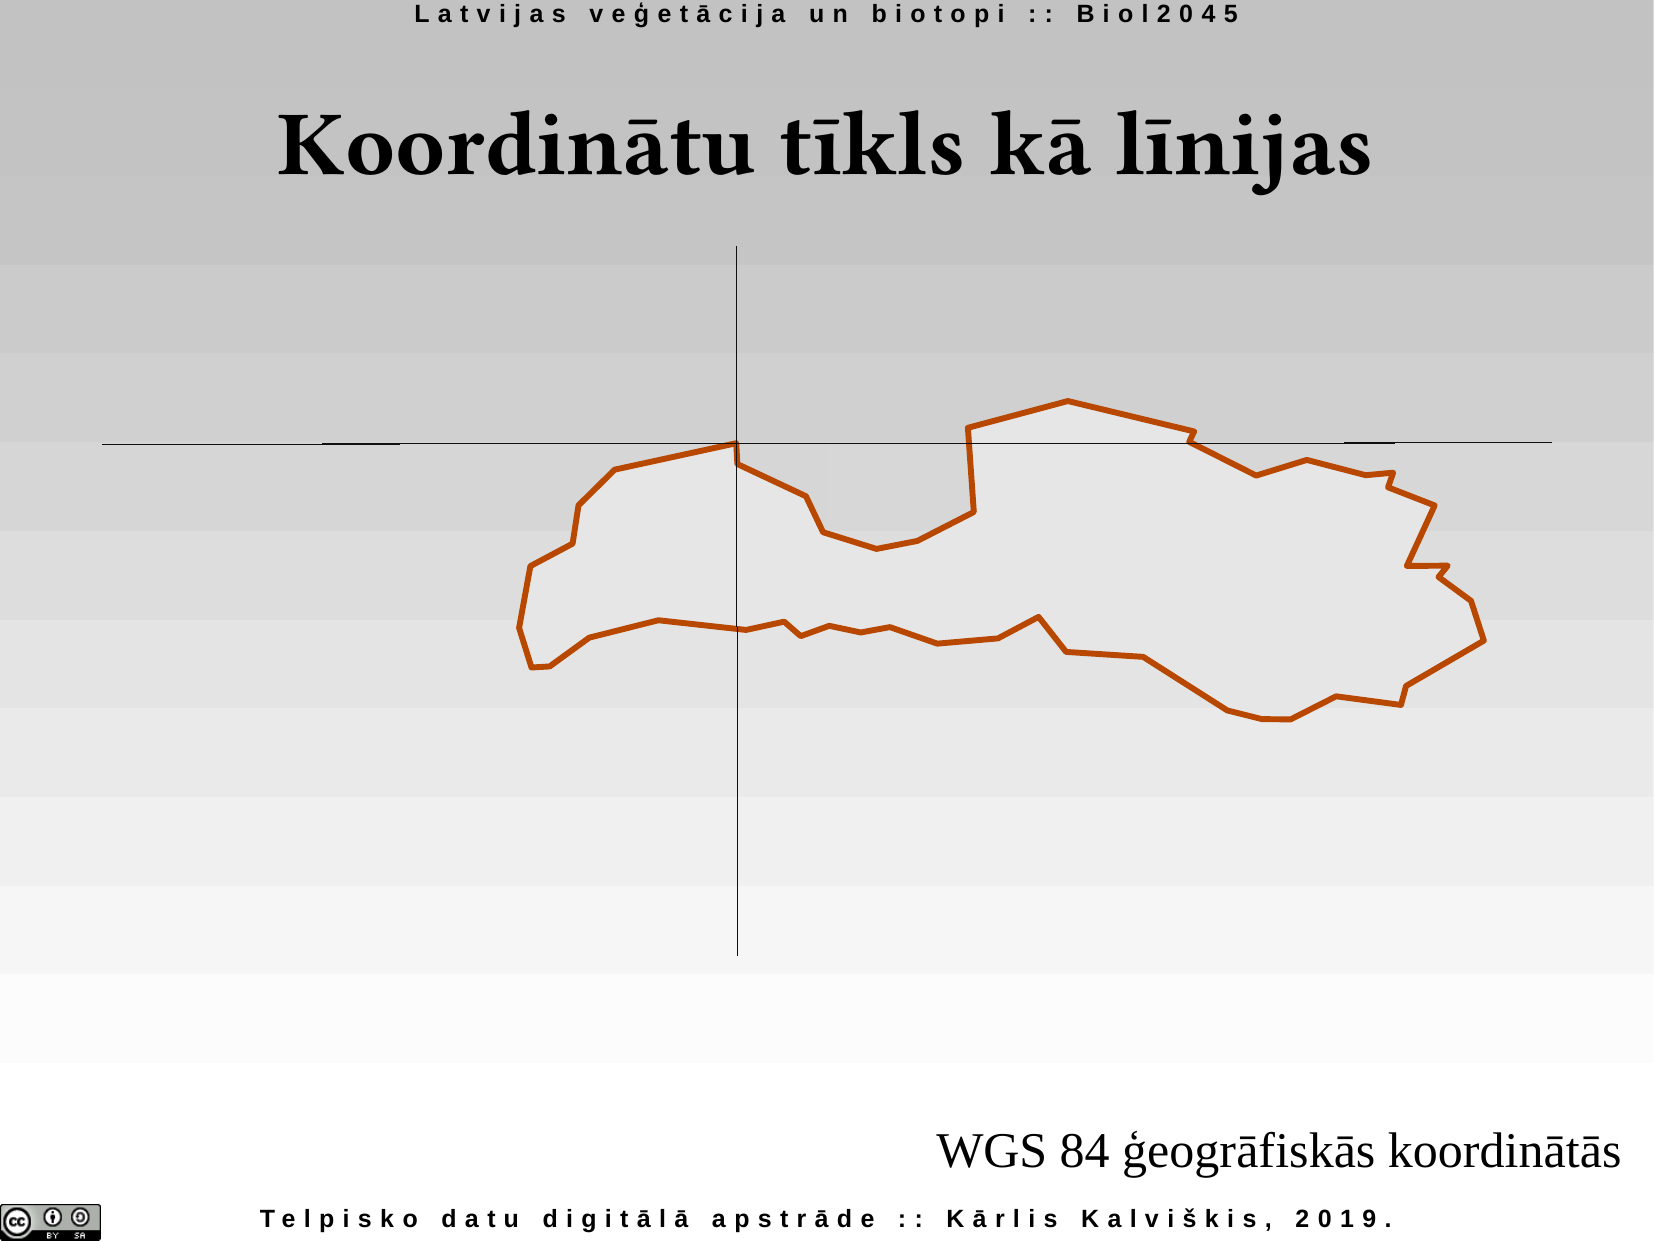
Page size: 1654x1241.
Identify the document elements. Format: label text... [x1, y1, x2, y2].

picture [737, 444, 973, 548]
title Koordinātu tīkls kā līnijas [0, 1, 1654, 287]
text_box [519, 444, 1484, 720]
picture [0, 287, 1654, 1241]
text_box WGS 84 ģeogrāfiskās koordinātās [936, 1123, 1622, 1179]
text_box [967, 401, 1195, 443]
